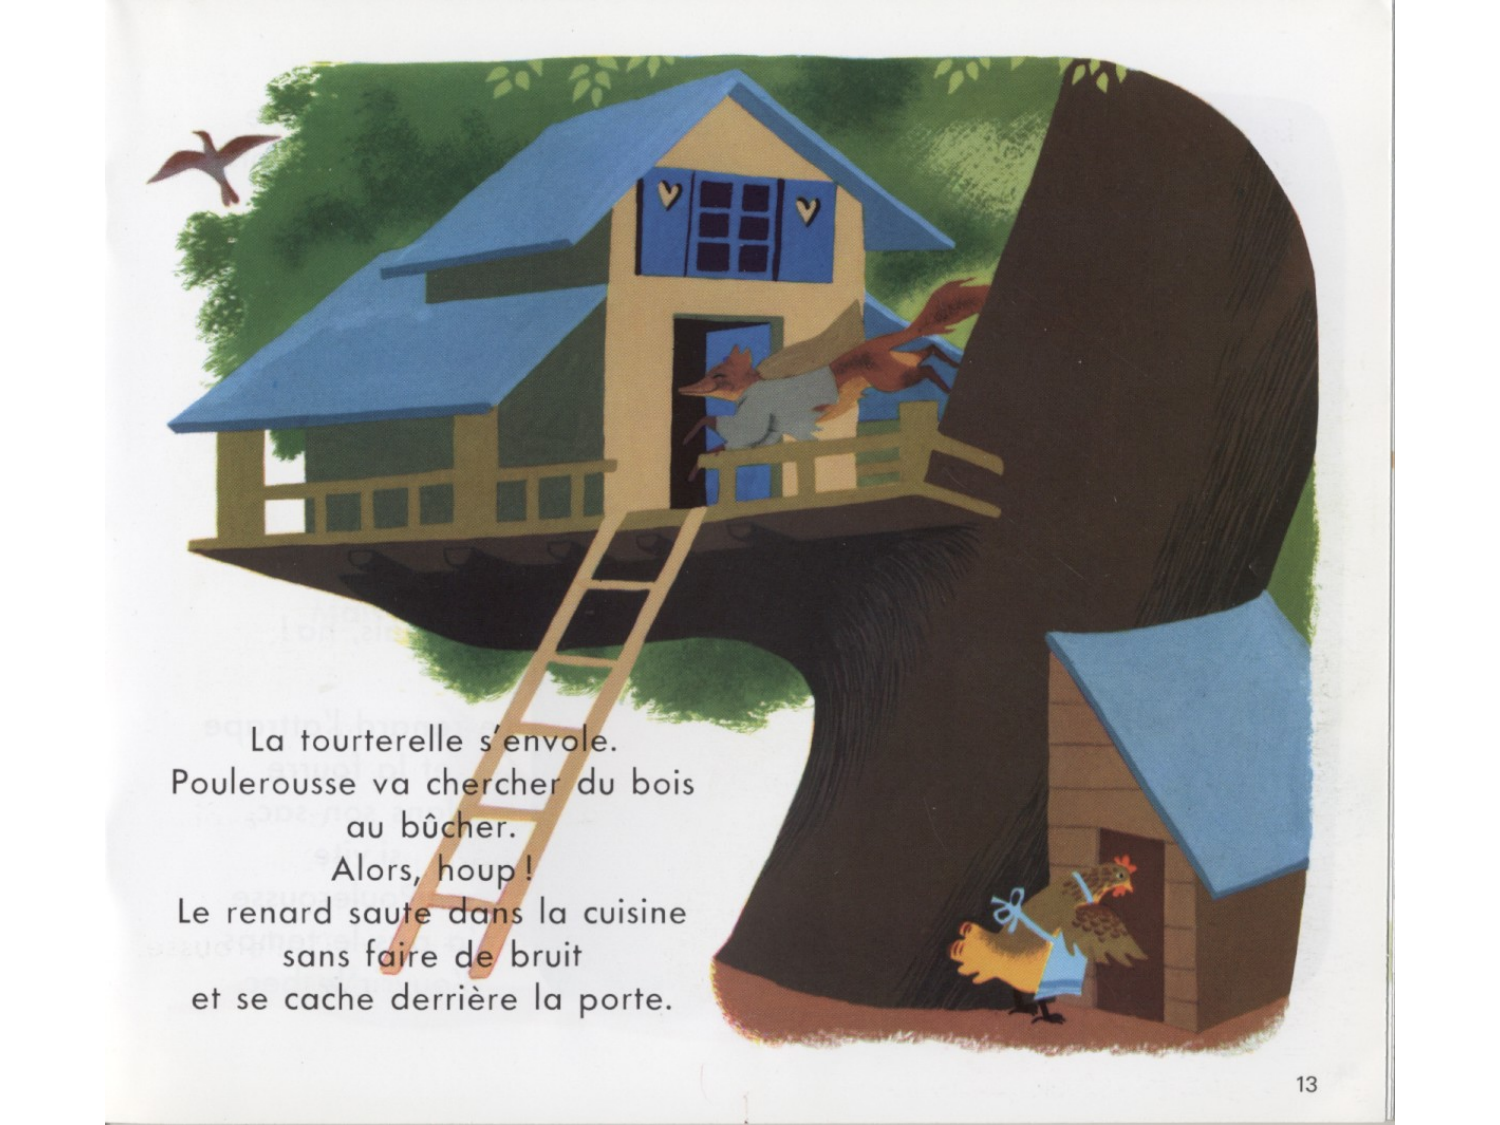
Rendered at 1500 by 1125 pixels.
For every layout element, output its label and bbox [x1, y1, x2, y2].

picture [105, 0, 1395, 1125]
